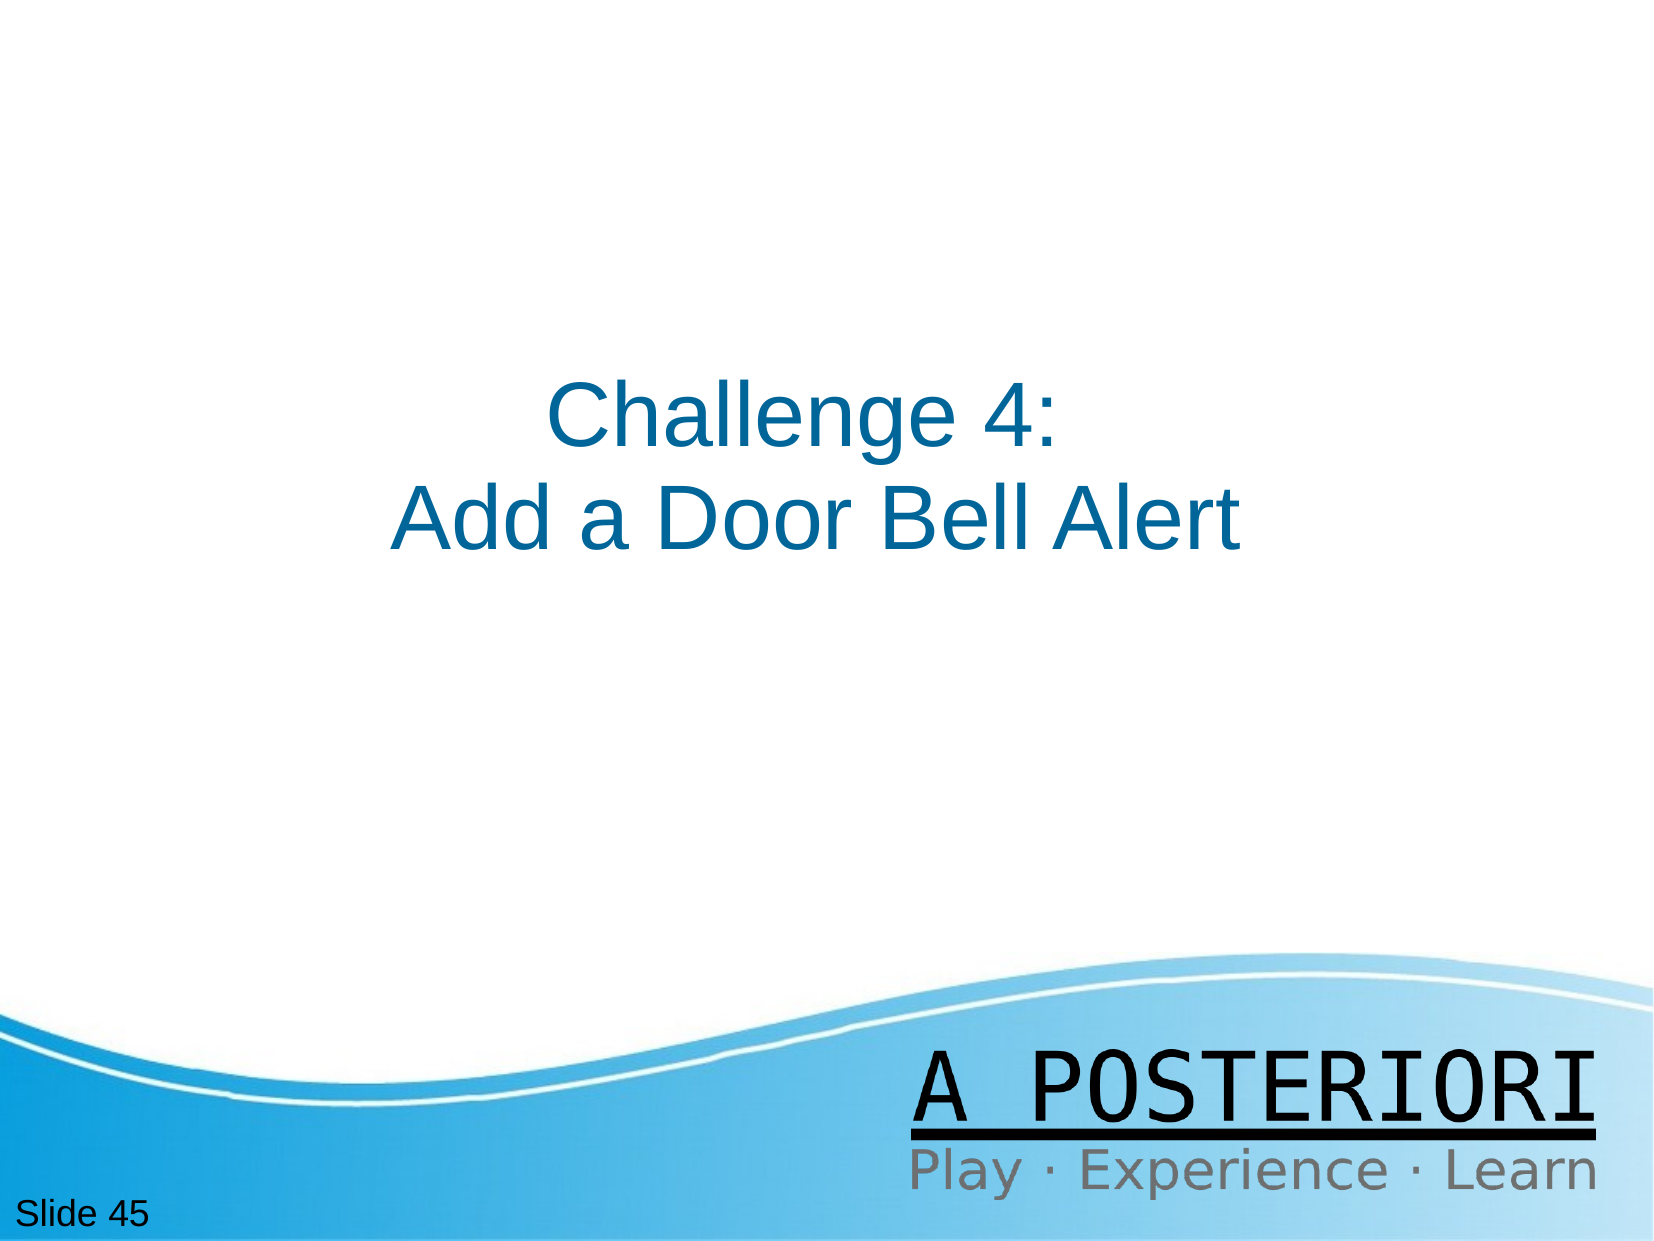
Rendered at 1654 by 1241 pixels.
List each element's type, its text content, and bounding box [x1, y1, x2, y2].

picture [0, 952, 1654, 1241]
title Challenge 4: Add a Door Bell Alert [71, 362, 1561, 571]
